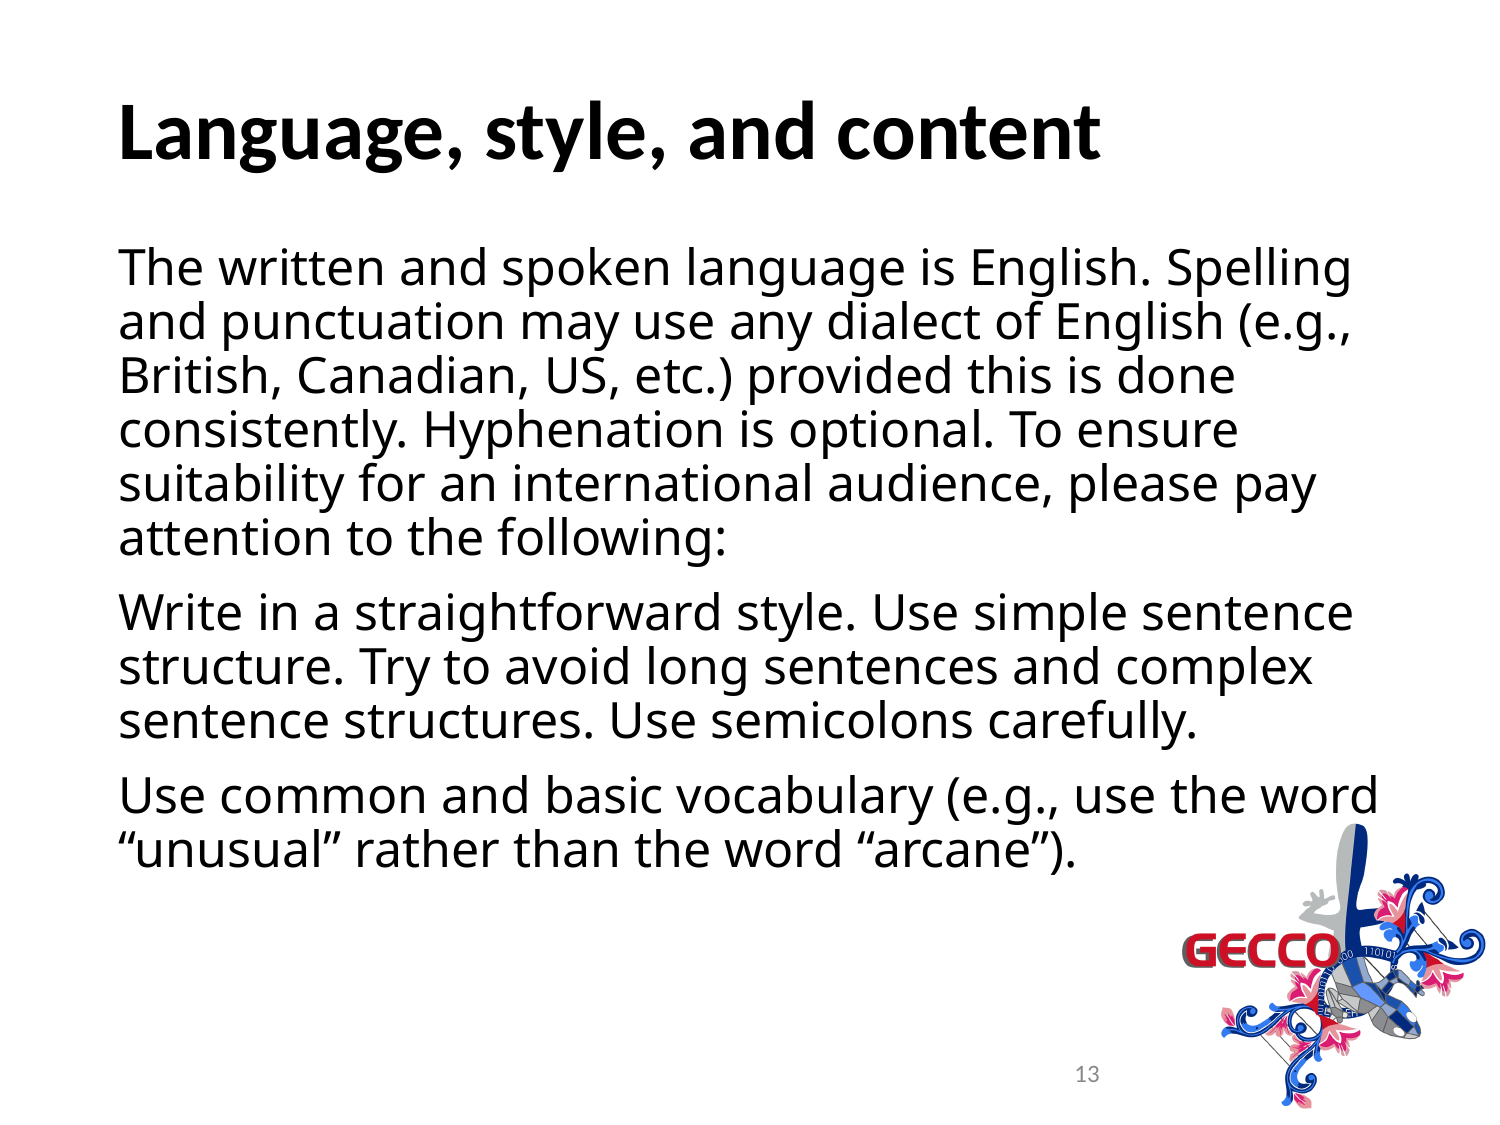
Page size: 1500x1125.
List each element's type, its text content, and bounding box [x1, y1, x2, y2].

text_box 14 [1059, 1042, 1397, 1103]
title Language, style, and content [103, 59, 1397, 207]
list The written and spoken language is English. Spelling and punctuation may use any dialect of English (e.g., British, Canadian, US, etc.) provided this is done consistently. Hyphenation is optional. To ensure suitability for an international audience, please pay attention to the following: Write in a straightforward style. Use simple sentence structure. Try to avoid long sentences and complex sentence structures. Use semicolons carefully. Use common and basic vocabulary (e.g., use the word “unusual” rather than the word “arcane”). [103, 235, 1397, 1014]
